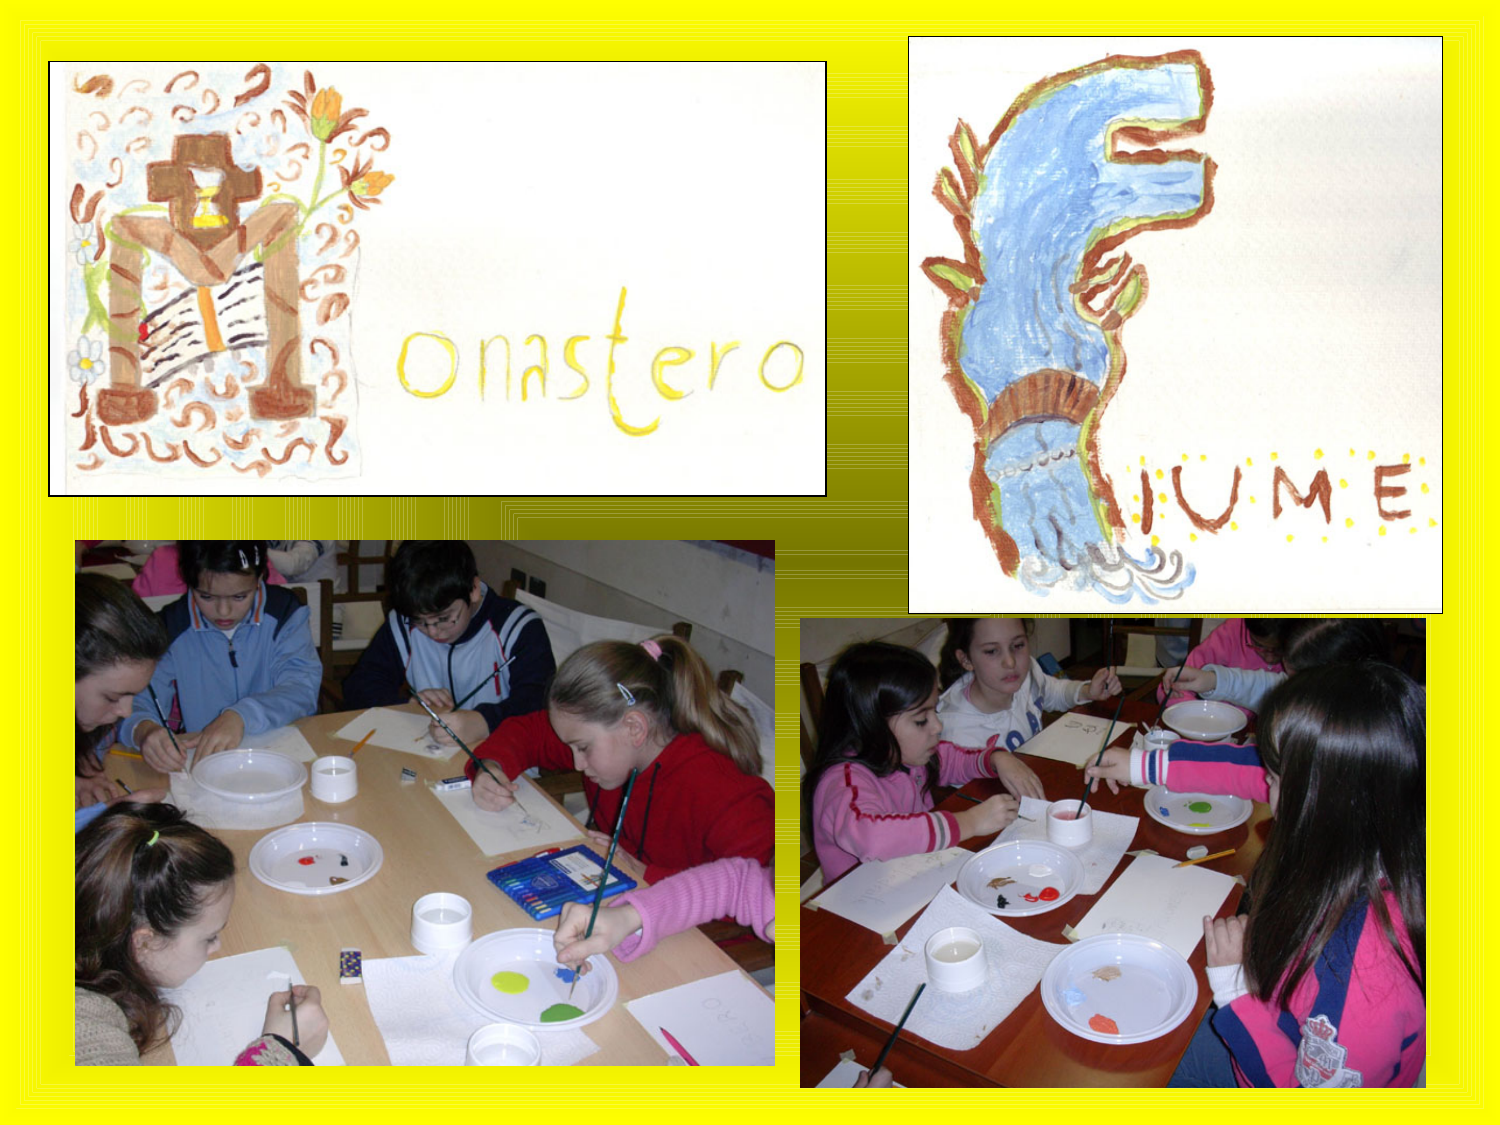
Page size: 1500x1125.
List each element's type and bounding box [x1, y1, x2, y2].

picture [75, 540, 775, 1066]
picture [909, 37, 1442, 613]
picture [800, 618, 1426, 1088]
picture [50, 62, 826, 496]
